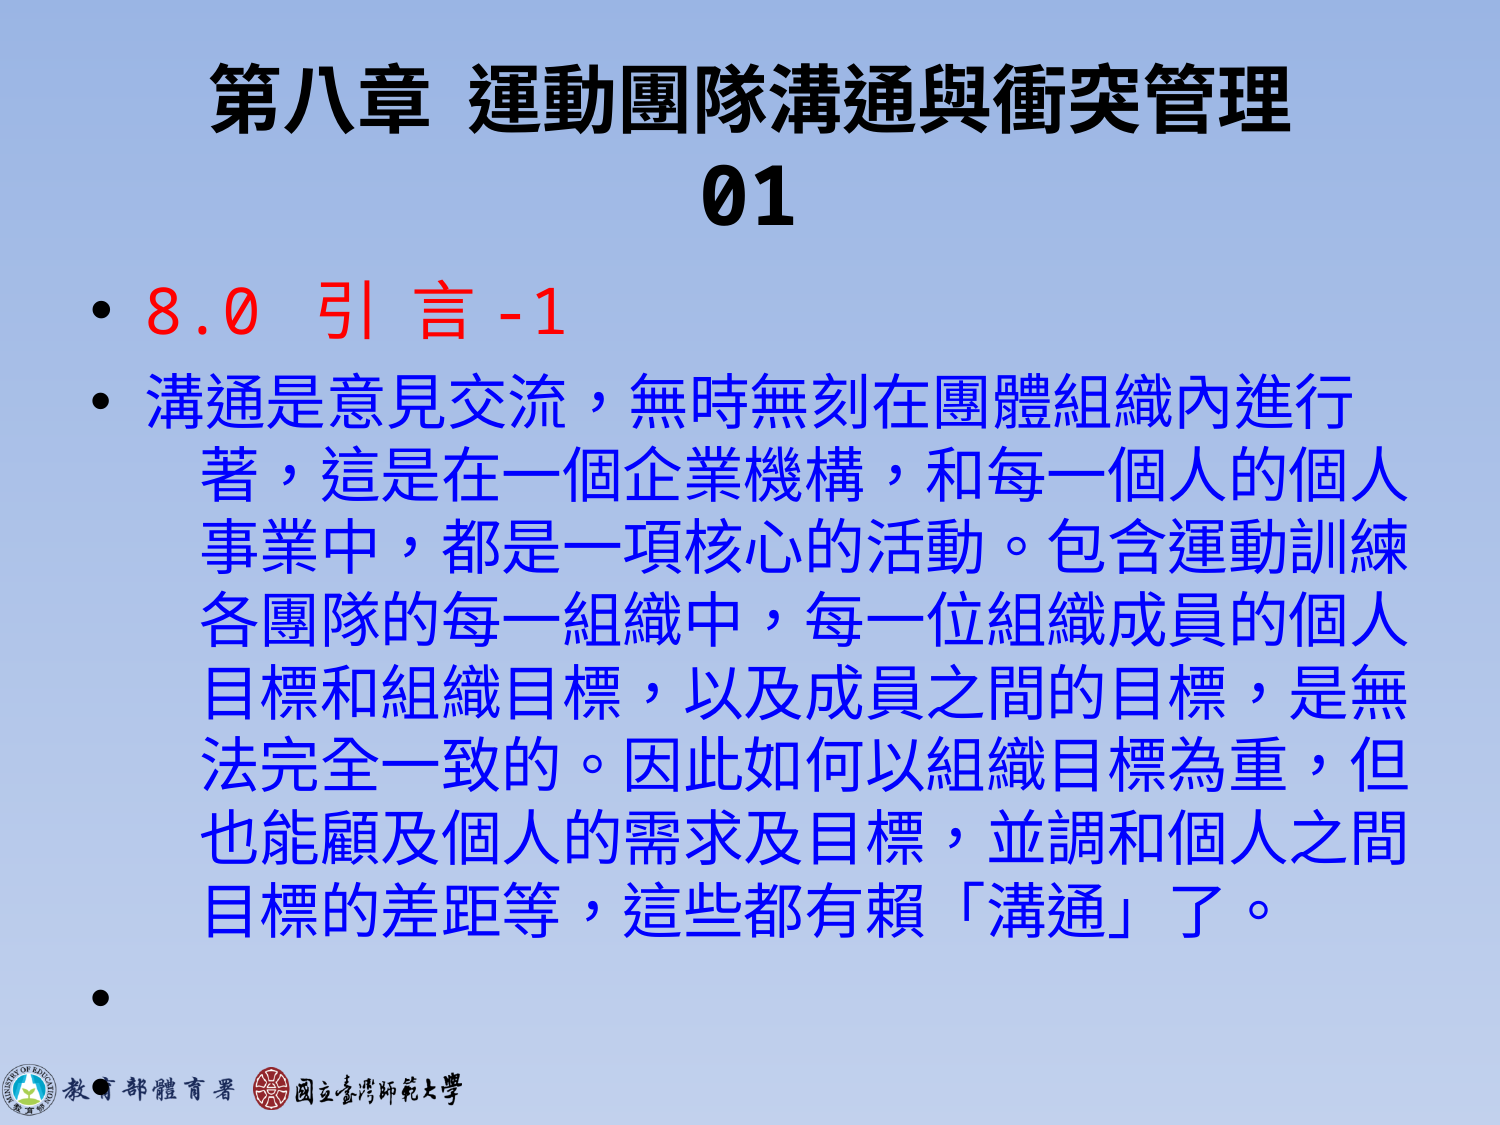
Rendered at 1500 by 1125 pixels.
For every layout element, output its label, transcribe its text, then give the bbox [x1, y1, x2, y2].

list 8.0 引 言-1 溝通是意見交流，無時無刻在團體組織內進行著，這是在一個企業機構，和每一個人的個人事業中，都是一項核心的活動。包含運動訓練各團隊的每一組織中，每一位組織成員的個人目標和組織目標，以及成員之間的目標，是無法完全一致的。因此如何以組織目標為重，但也能顧及個人的需求及目標，並調和個人之間目標的差距等，這些都有賴「溝通」了。 [75, 262, 1426, 1019]
title 第八章 運動團隊溝通與衝突管理 01 [75, 45, 1426, 233]
